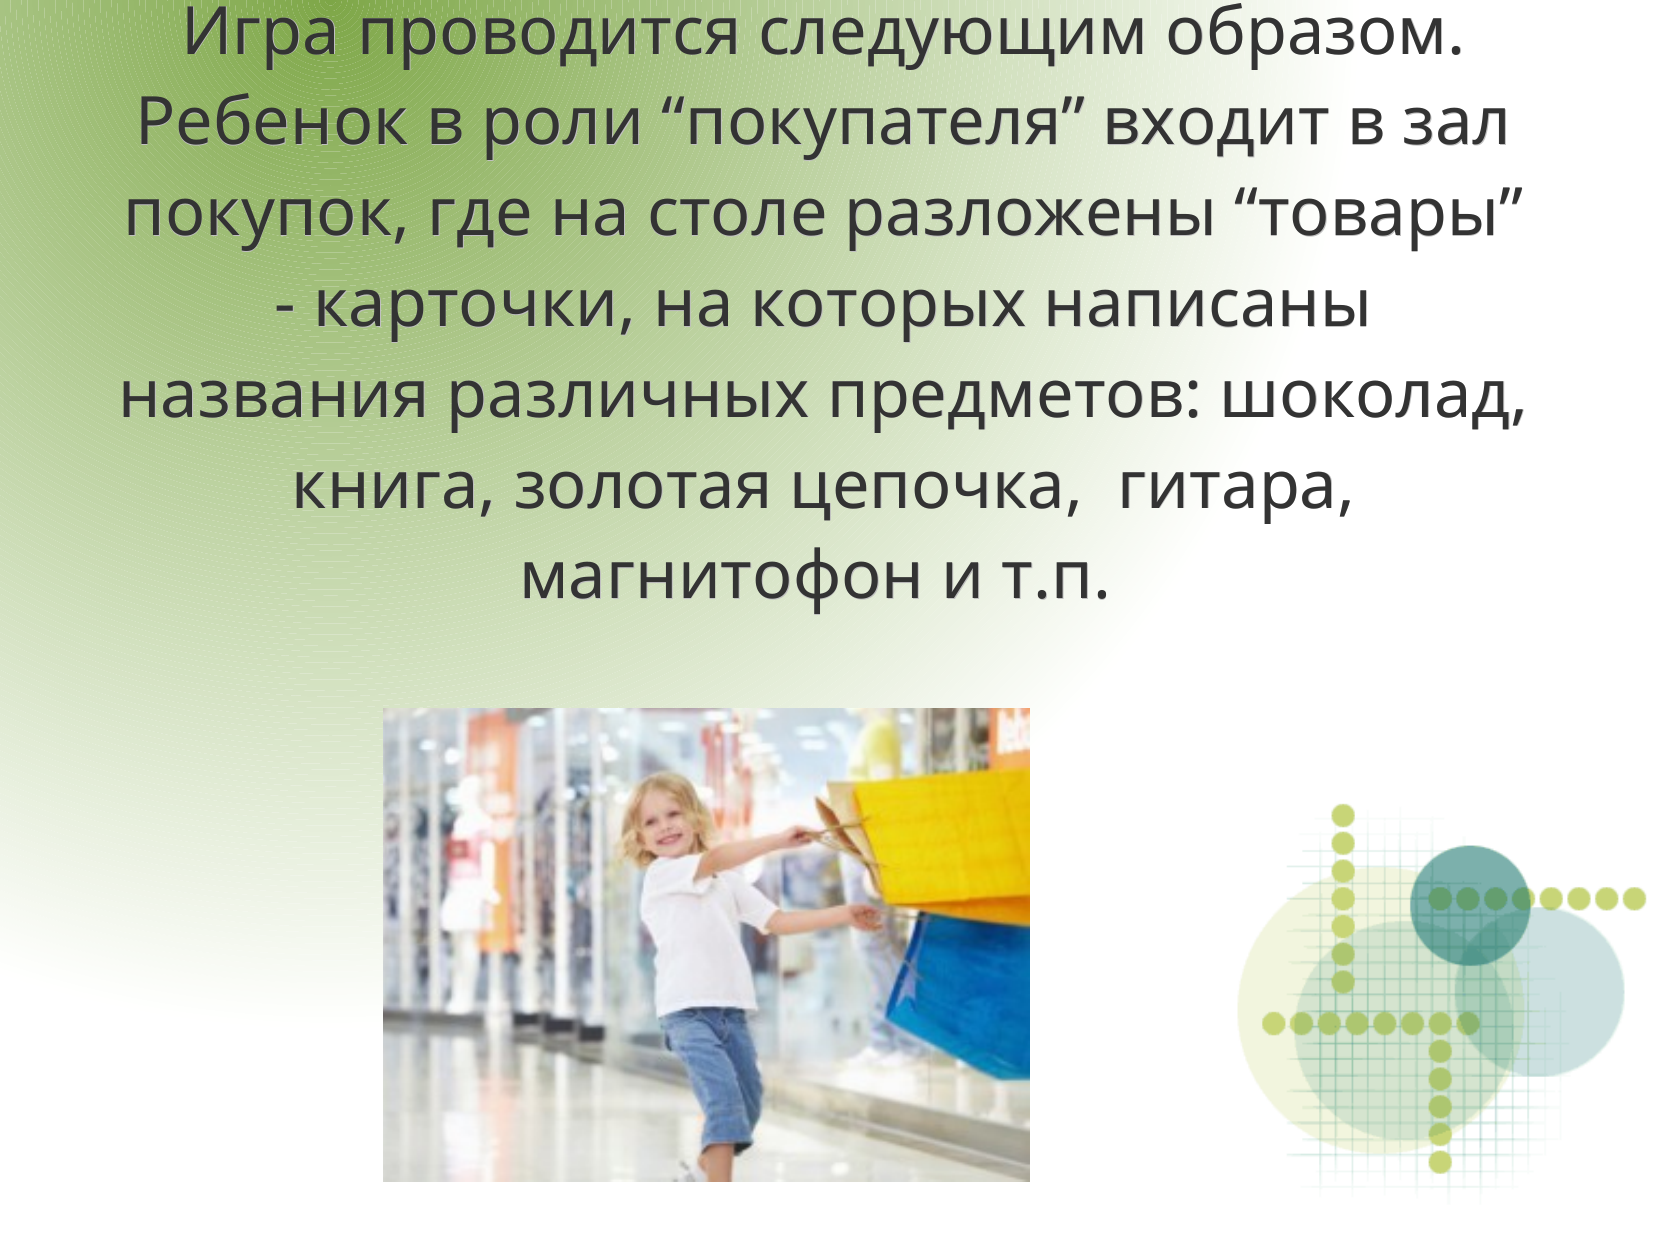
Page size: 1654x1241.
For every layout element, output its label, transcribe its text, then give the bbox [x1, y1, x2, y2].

picture [918, 1015, 930, 1022]
title Игра проводится следующим образом. Ребенок в роли “покупателя” входит в зал покупок, где на столе разложены “товары” - карточки, на которых написаны названия различных предметов: шоколад, книга, золотая цепочка, гитара, магнитофон и т.п. [118, 59, 1531, 543]
picture [1224, 792, 1654, 1211]
picture [383, 708, 1030, 1182]
